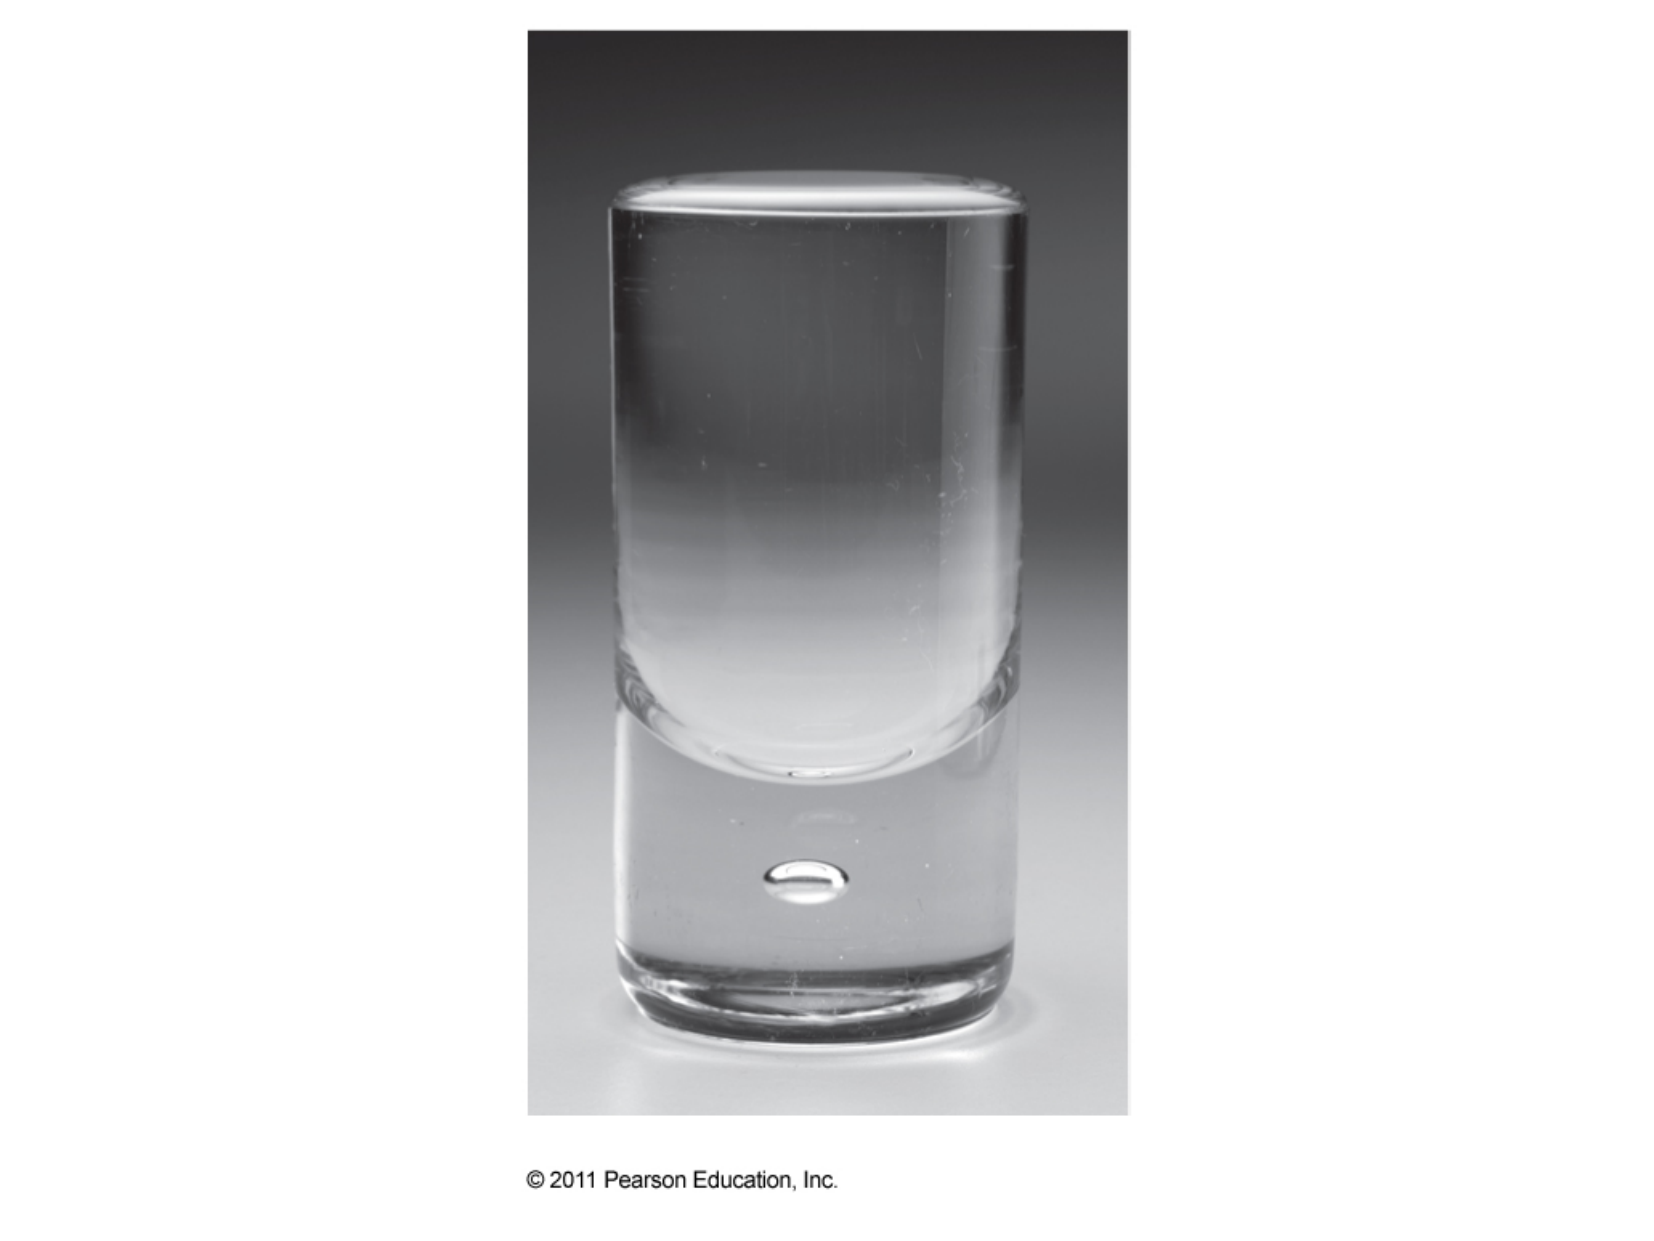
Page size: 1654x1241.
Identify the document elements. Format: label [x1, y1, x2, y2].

picture [496, 0, 1157, 1241]
